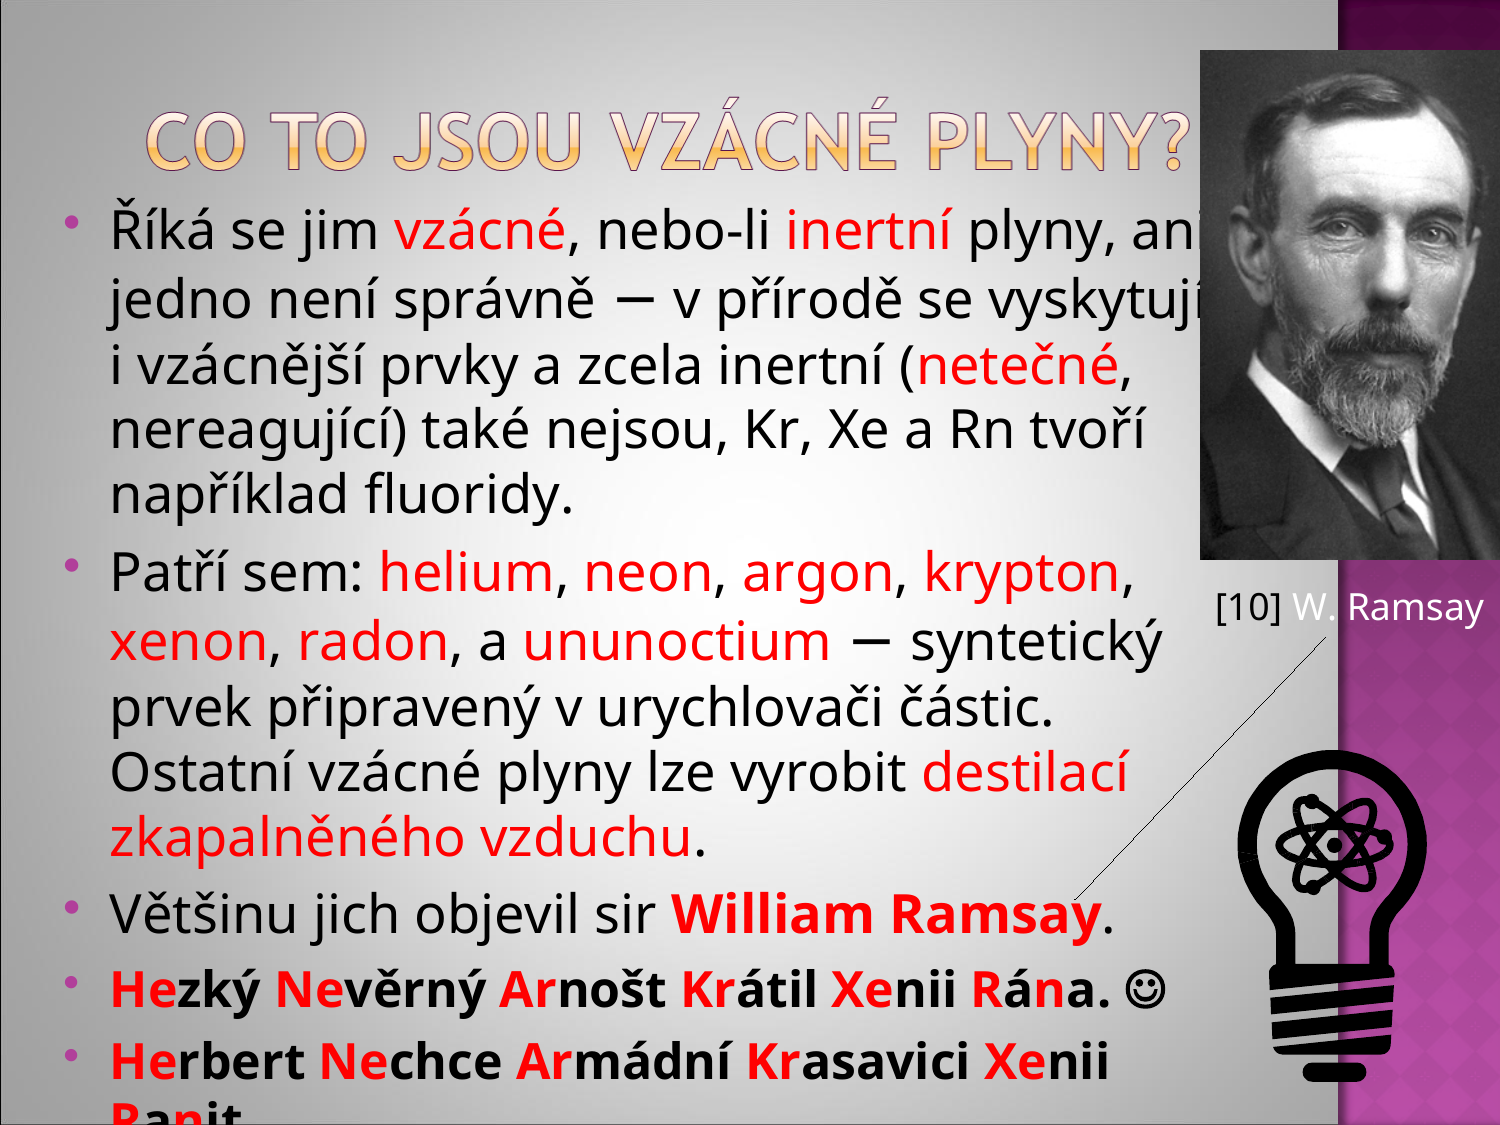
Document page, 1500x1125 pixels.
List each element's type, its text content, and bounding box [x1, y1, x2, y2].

text_box [10] W. Ramsay [1200, 574, 1500, 636]
picture [0, 0, 1500, 1125]
list Říká se jim vzácné, nebo-li inertní plyny, ani jedno není správně − v přírodě se vyskytují i vzácnější prvky a zcela inertní (netečné, nereagující) také nejsou, Kr, Xe a Rn tvoří například fluoridy. Patří sem: helium, neon, argon, krypton, xenon, radon, a ununoctium − syntetický prvek připravený v urychlovači částic. Ostatní vzácné plyny lze vyrobit destilací zkapalněného vzduchu. Většinu jich objevil sir William Ramsay. Hezký Nevěrný Arnošt Krátil Xenii Rána.  Herbert Nechce Armádní Krasavici Xenii Ranit. [49, 187, 1263, 1125]
picture [1237, 636, 1500, 1125]
text_box [73, 52, 1200, 187]
